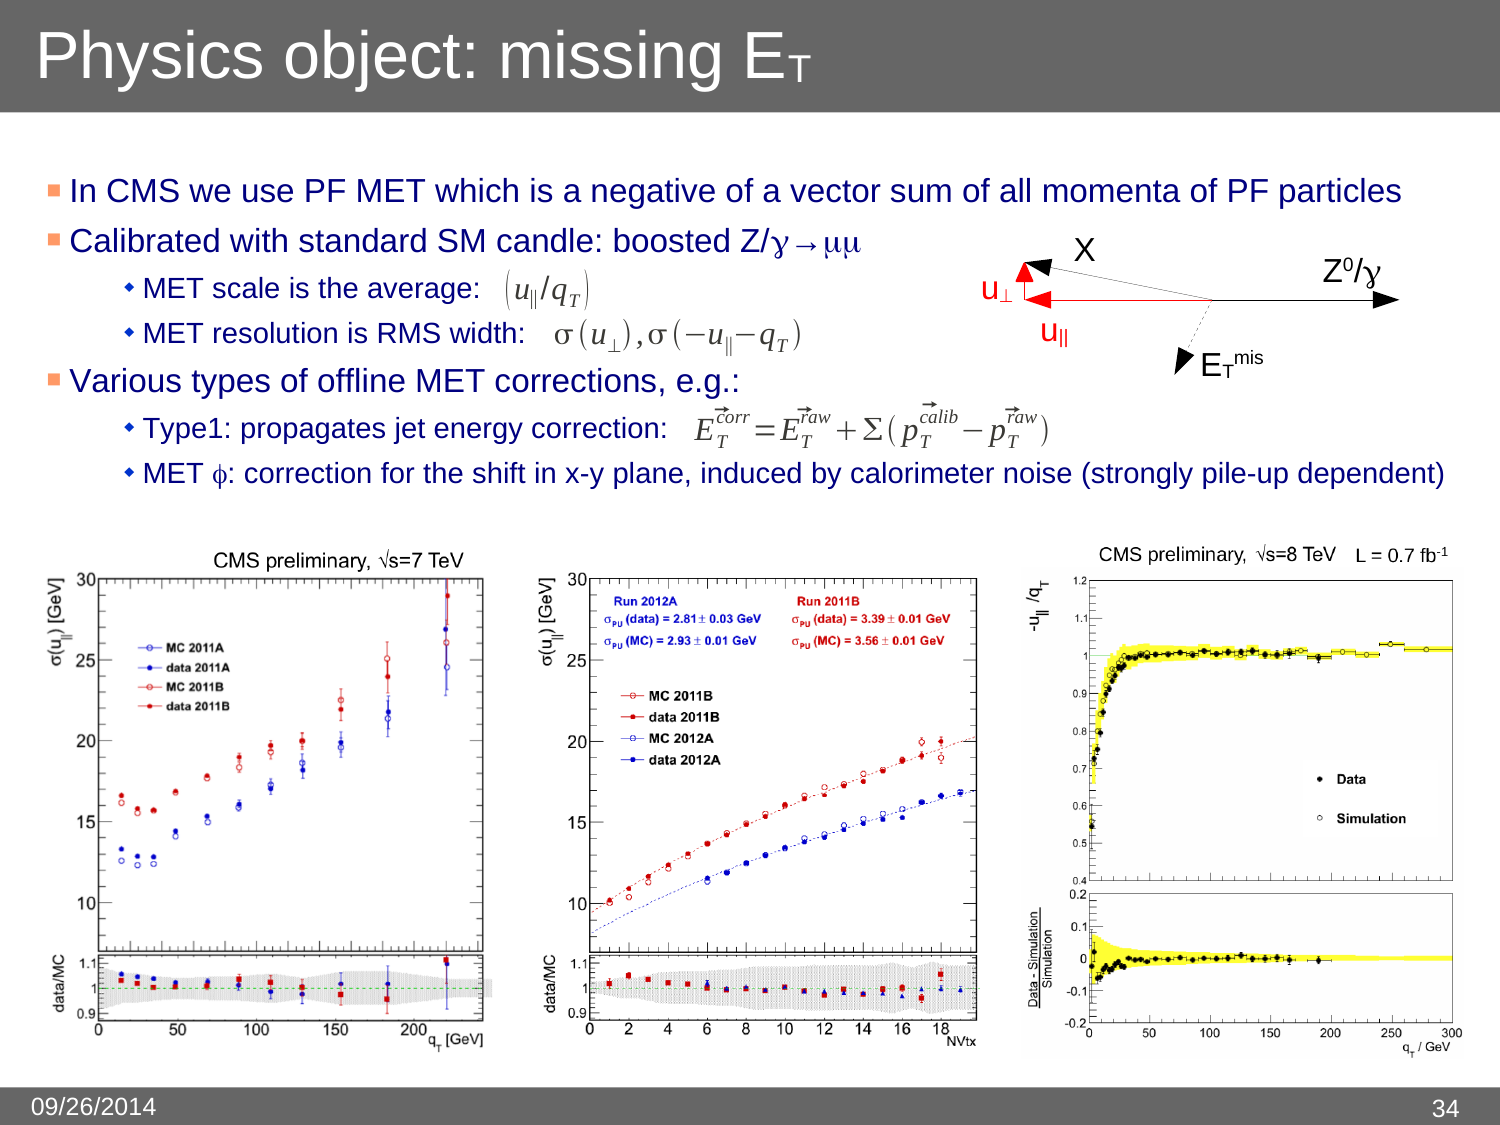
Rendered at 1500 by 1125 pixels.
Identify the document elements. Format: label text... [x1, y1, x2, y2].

picture [536, 571, 980, 1051]
text_box u|| [1040, 305, 1094, 355]
chart [686, 399, 1056, 453]
text_box u [980, 263, 1019, 314]
picture [1018, 544, 1464, 1059]
title Physics object: missing ET [35, 6, 1236, 119]
chart [546, 316, 808, 358]
text_box ETmis [1200, 339, 1291, 390]
text_box Z0/g [1322, 249, 1408, 293]
text_box In CMS we use PF MET which is a negative of a vector sum of all momenta of PF particles Calibrated with standard SM candle: boosted Z/g→mm MET scale is the average: MET resolution is RMS width: Various types of offline MET corrections, e.g.: Type1: propagates jet energy correction: MET f: correction for the shift in x-y plane, induced by calorimeter noise (strongly pile-up dependent) [49, 165, 1457, 547]
text_box X [1073, 231, 1127, 269]
chart [498, 268, 596, 314]
picture [45, 549, 496, 1054]
